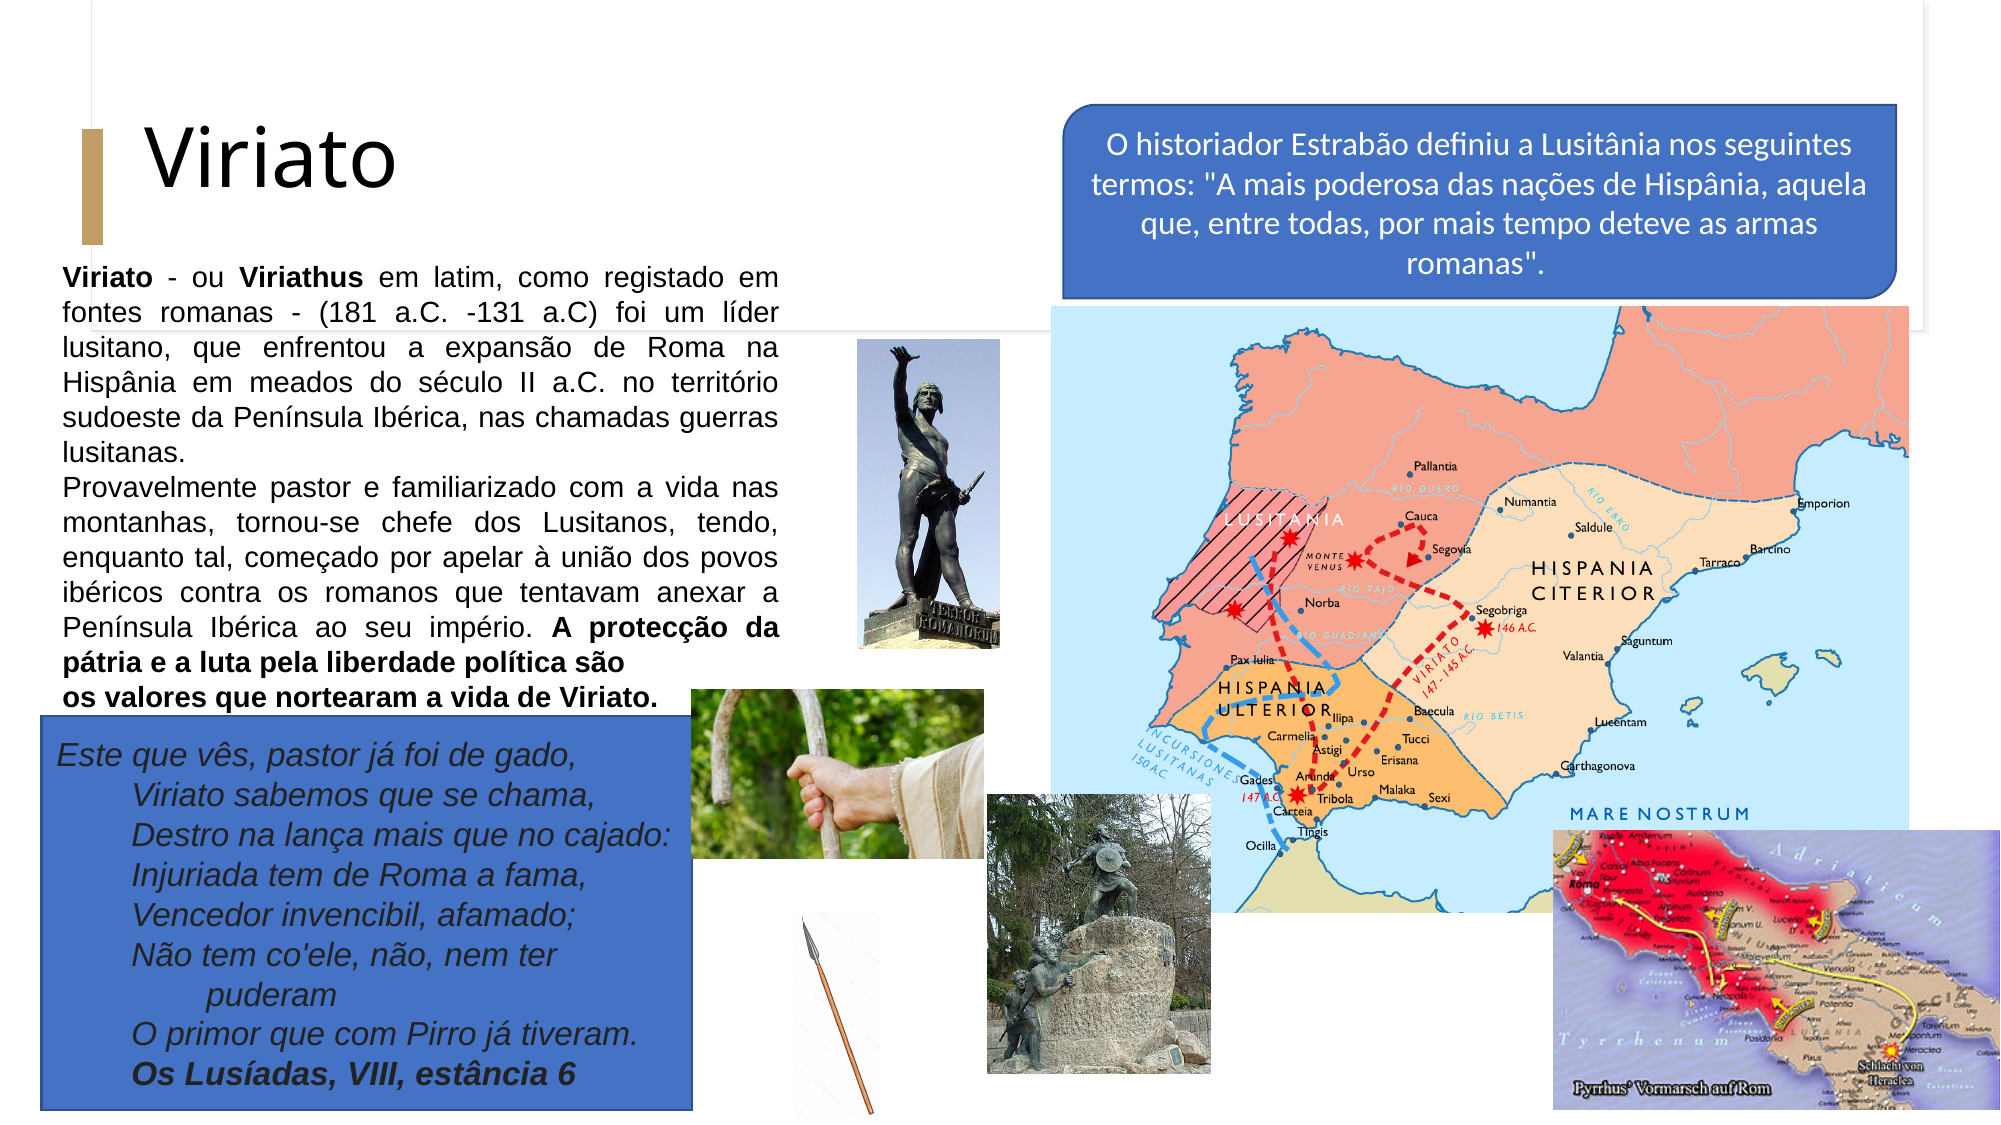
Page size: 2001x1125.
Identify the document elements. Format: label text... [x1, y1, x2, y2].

picture [691, 689, 984, 859]
picture [857, 339, 1000, 649]
picture [987, 306, 2000, 1110]
text_box Viriato - ou Viriathus em latim, como registado em fontes romanas - (181 a.C. -131 a.C) foi um líder lusitano, que enfrentou a expansão de Roma na Hispânia em meados do século II a.C. no território sudoeste da Península Ibérica, nas chamadas guerras lusitanas. Provavelmente pastor e familiarizado com a vida nas montanhas, tornou-se chefe dos Lusitanos, tendo, enquanto tal, começado por apelar à união dos povos ibéricos contra os romanos que tentavam anexar a Península Ibérica ao seu império. A protecção da pátria e a luta pela liberdade política são os valores que nortearam a vida de Viriato. [47, 251, 809, 716]
text_box O historiador Estrabão definiu a Lusitânia nos seguintes termos: "A mais poderosa das nações de Hispânia, aquela que, entre todas, por mais tempo deteve as armas romanas". [1063, 104, 1897, 299]
title Viriato [129, 63, 1798, 258]
picture [795, 912, 880, 1118]
text_box Este que vês, pastor já foi de gado, Viriato sabemos que se chama, Destro na lança mais que no cajado: Injuriada tem de Roma a fama, Vencedor invencibil, afamado; Não tem co'ele, não, nem ter puderam O primor que com Pirro já tiveram. Os Lusíadas, VIII, estância 6 [42, 716, 692, 1110]
